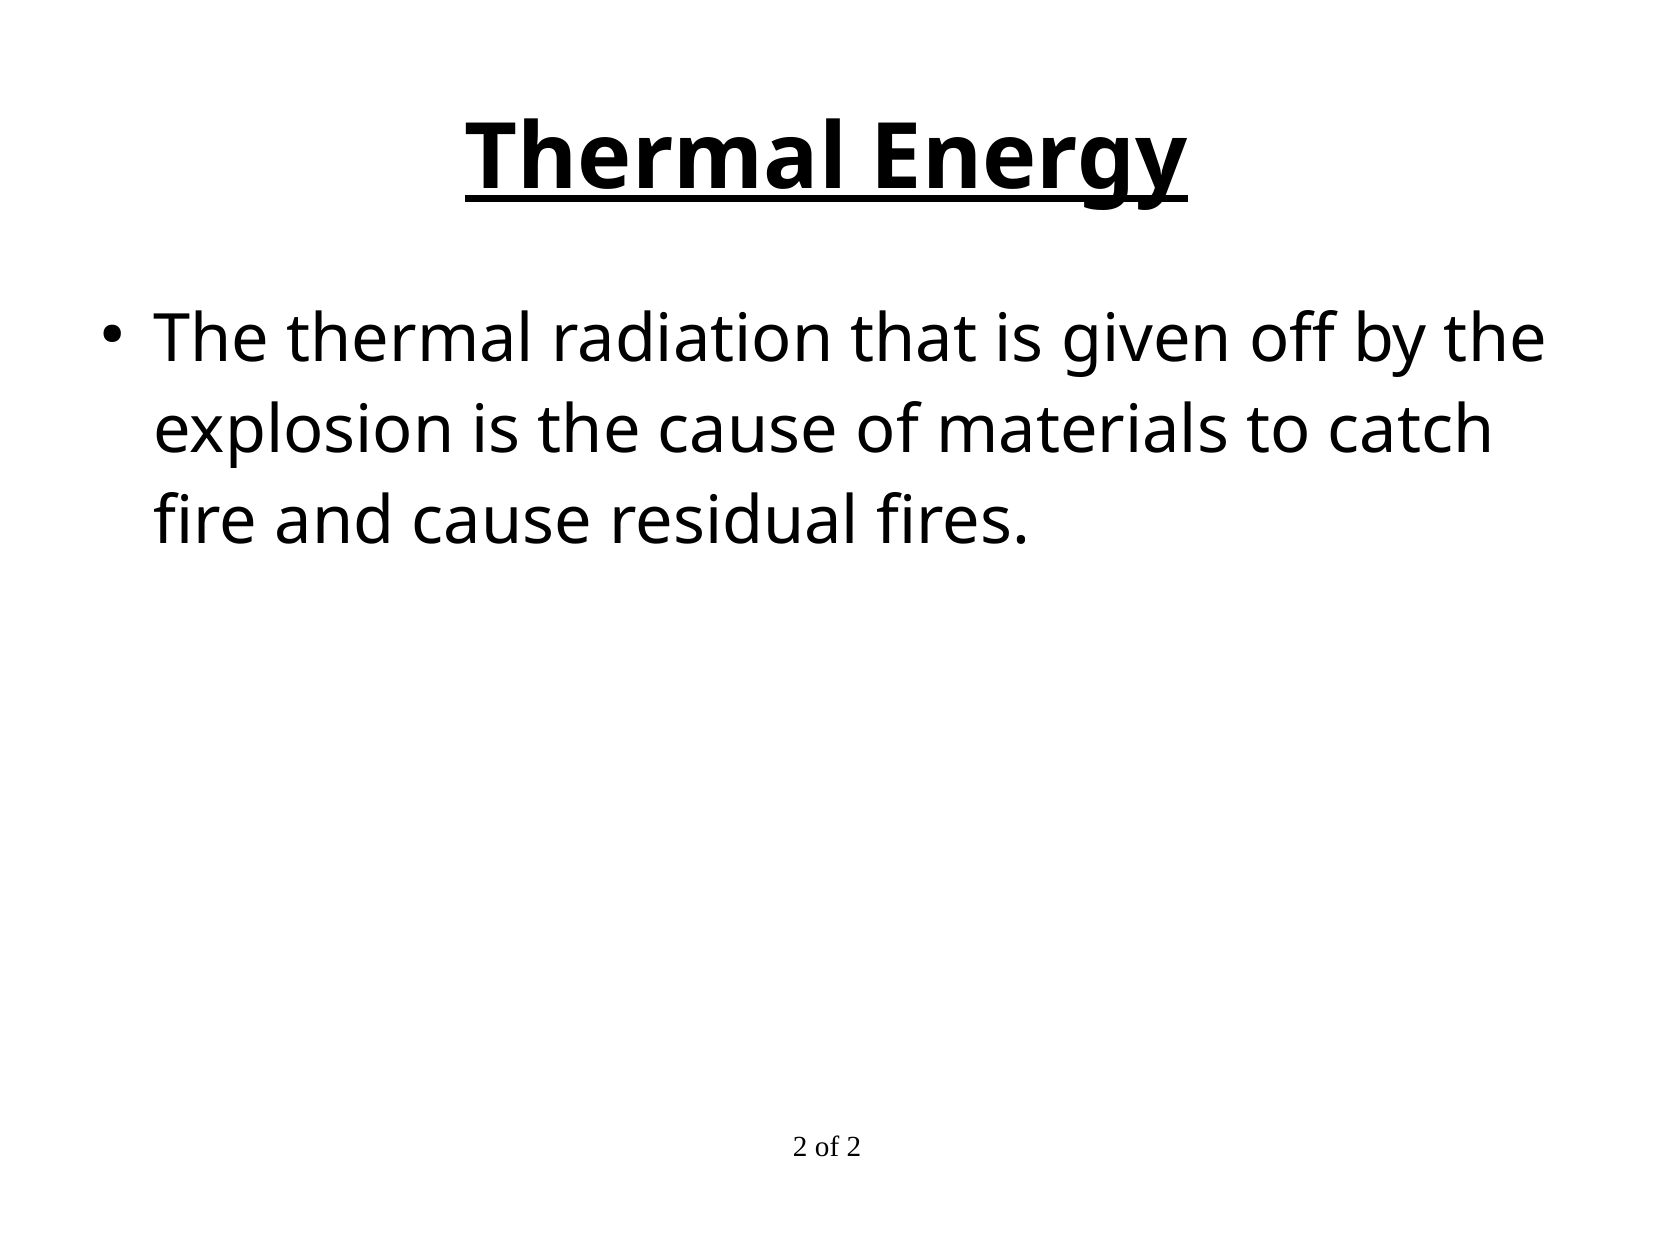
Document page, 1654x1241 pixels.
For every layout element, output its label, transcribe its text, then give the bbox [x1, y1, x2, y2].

title Thermal Energy [82, 49, 1571, 257]
list The thermal radiation that is given off by the explosion is the cause of materials to catch fire and cause residual fires. [82, 290, 1571, 1010]
